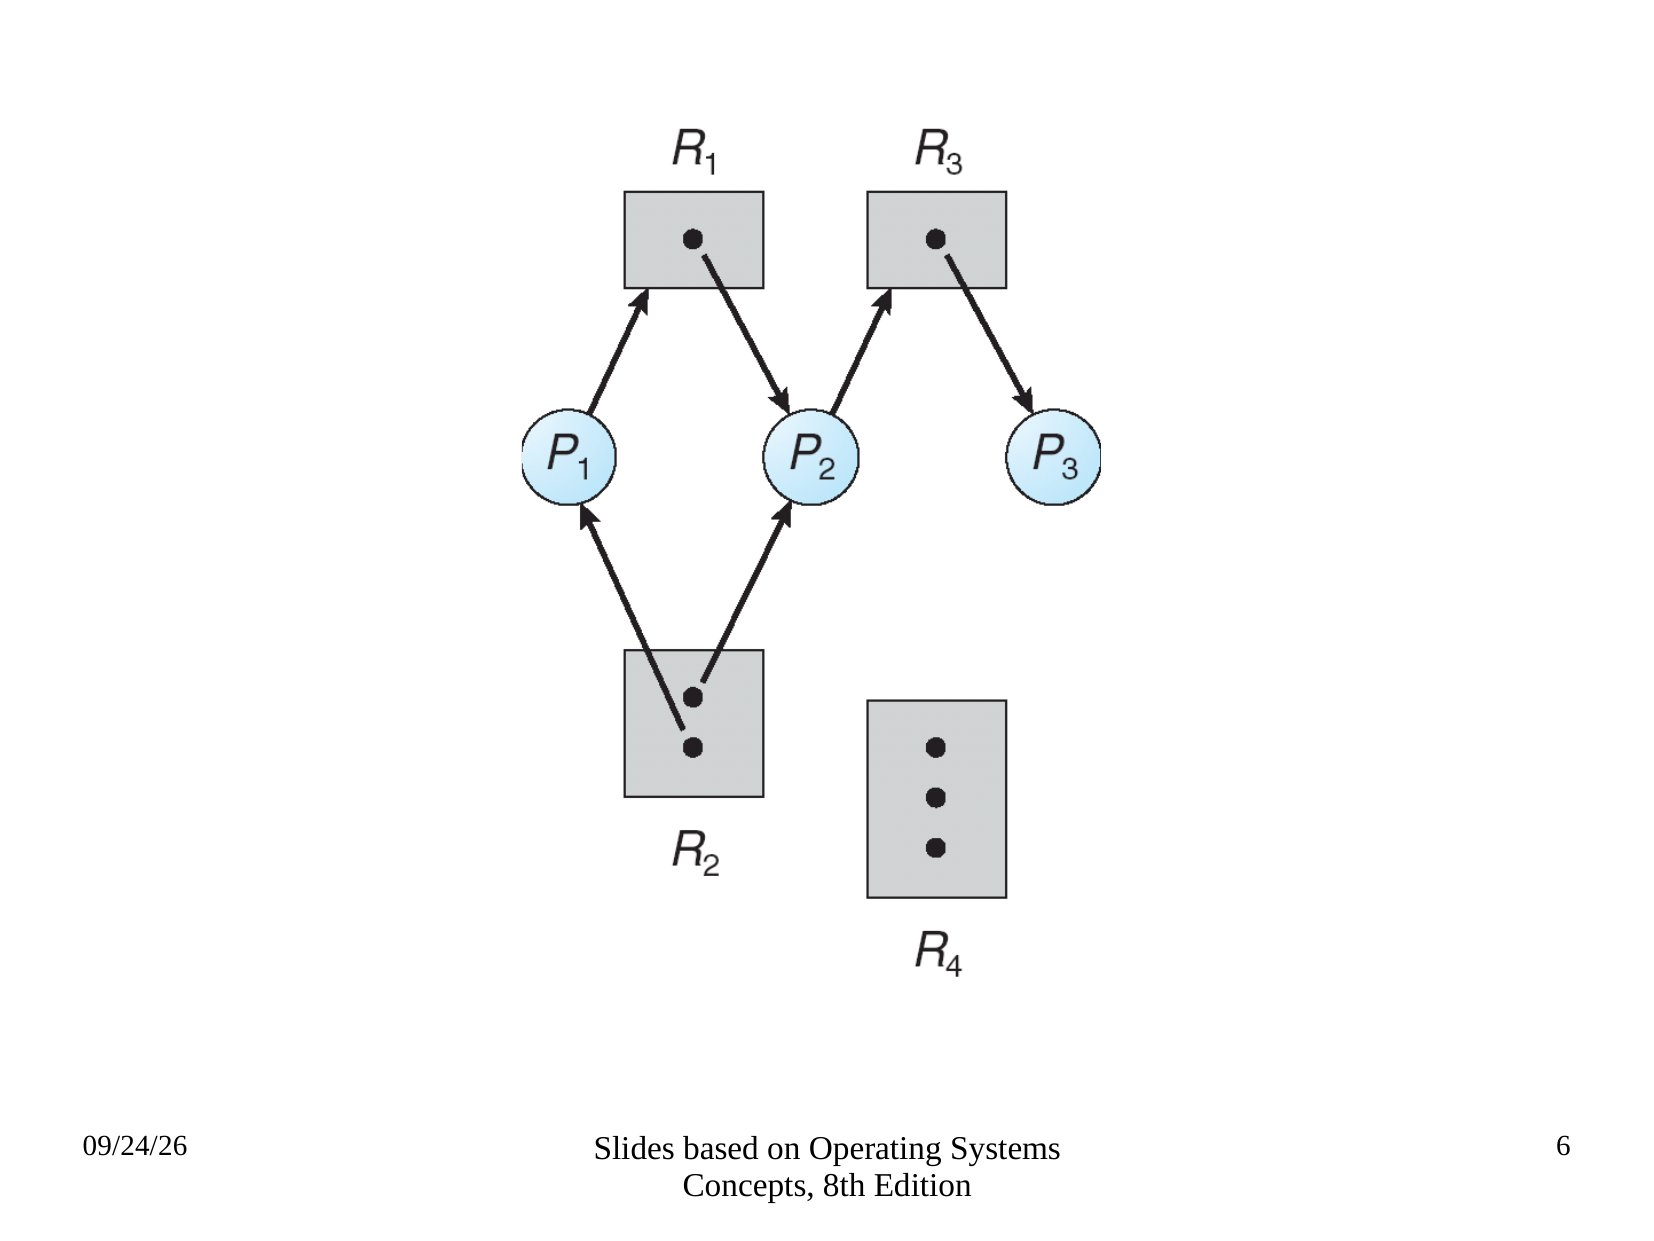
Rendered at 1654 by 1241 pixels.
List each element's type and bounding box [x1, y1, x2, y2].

picture [521, 122, 1101, 980]
